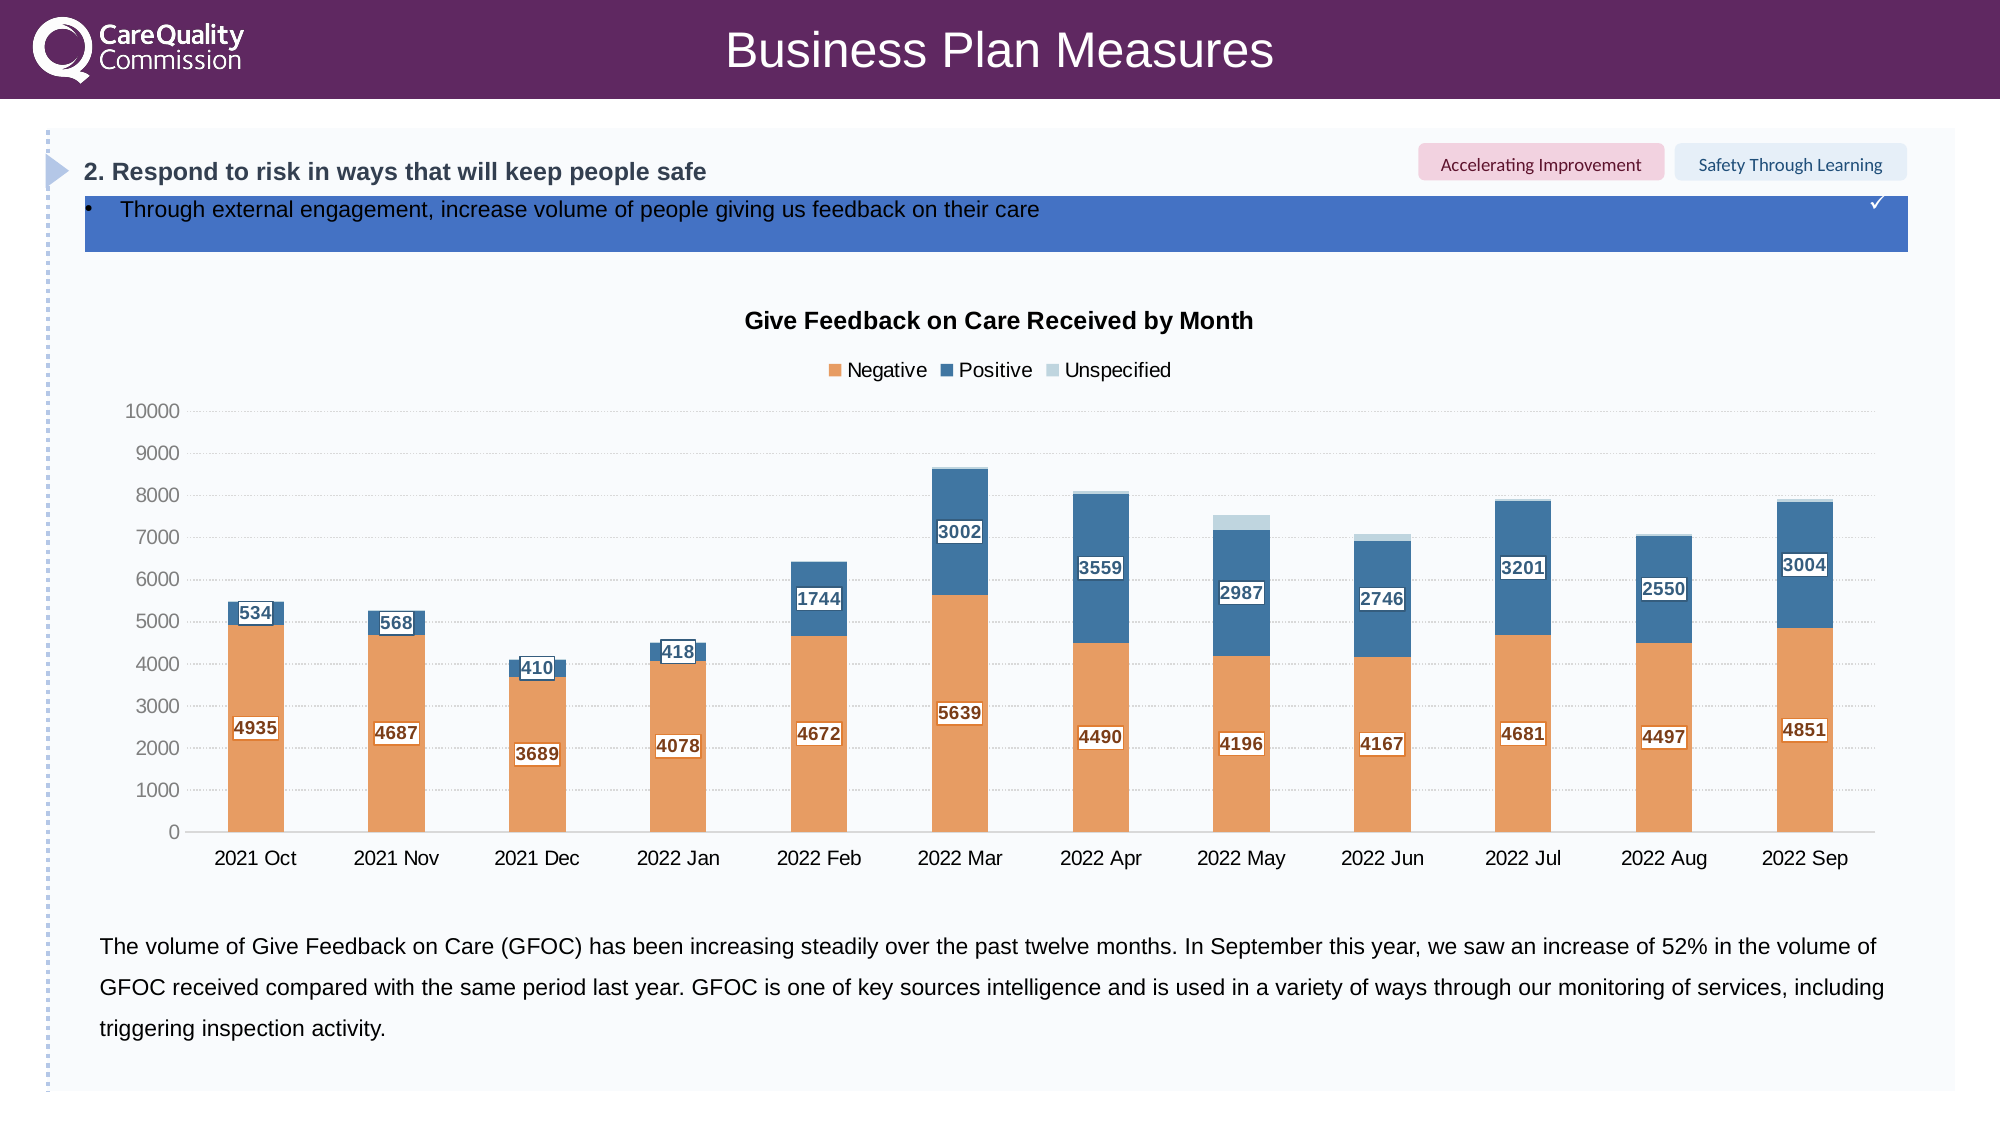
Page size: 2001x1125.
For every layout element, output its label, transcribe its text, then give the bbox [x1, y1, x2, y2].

text_box The volume of Give Feedback on Care (GFOC) has been increasing steadily over the past twelve months. In September this year, we saw an increase of 52% in the volume of GFOC received compared with the same period last year. GFOC is one of key sources intelligence and is used in a variety of ways through our monitoring of services, including triggering inspection activity. [84, 910, 1945, 1046]
text_box [0, 0, 2000, 99]
picture [32, 16, 245, 84]
text_box [45, 128, 1955, 1091]
text_box Business Plan Measures [641, 9, 1358, 86]
text_box Safety Through Learning [1674, 143, 1908, 181]
chart [88, 279, 1912, 883]
text_box Accelerating Improvement [1418, 143, 1665, 181]
table_header  [1848, 196, 1908, 252]
table_header Through external engagement, increase volume of people giving us feedback on their care [85, 196, 1848, 252]
text_box 2. Respond to risk in ways that will keep people safe [69, 147, 984, 194]
